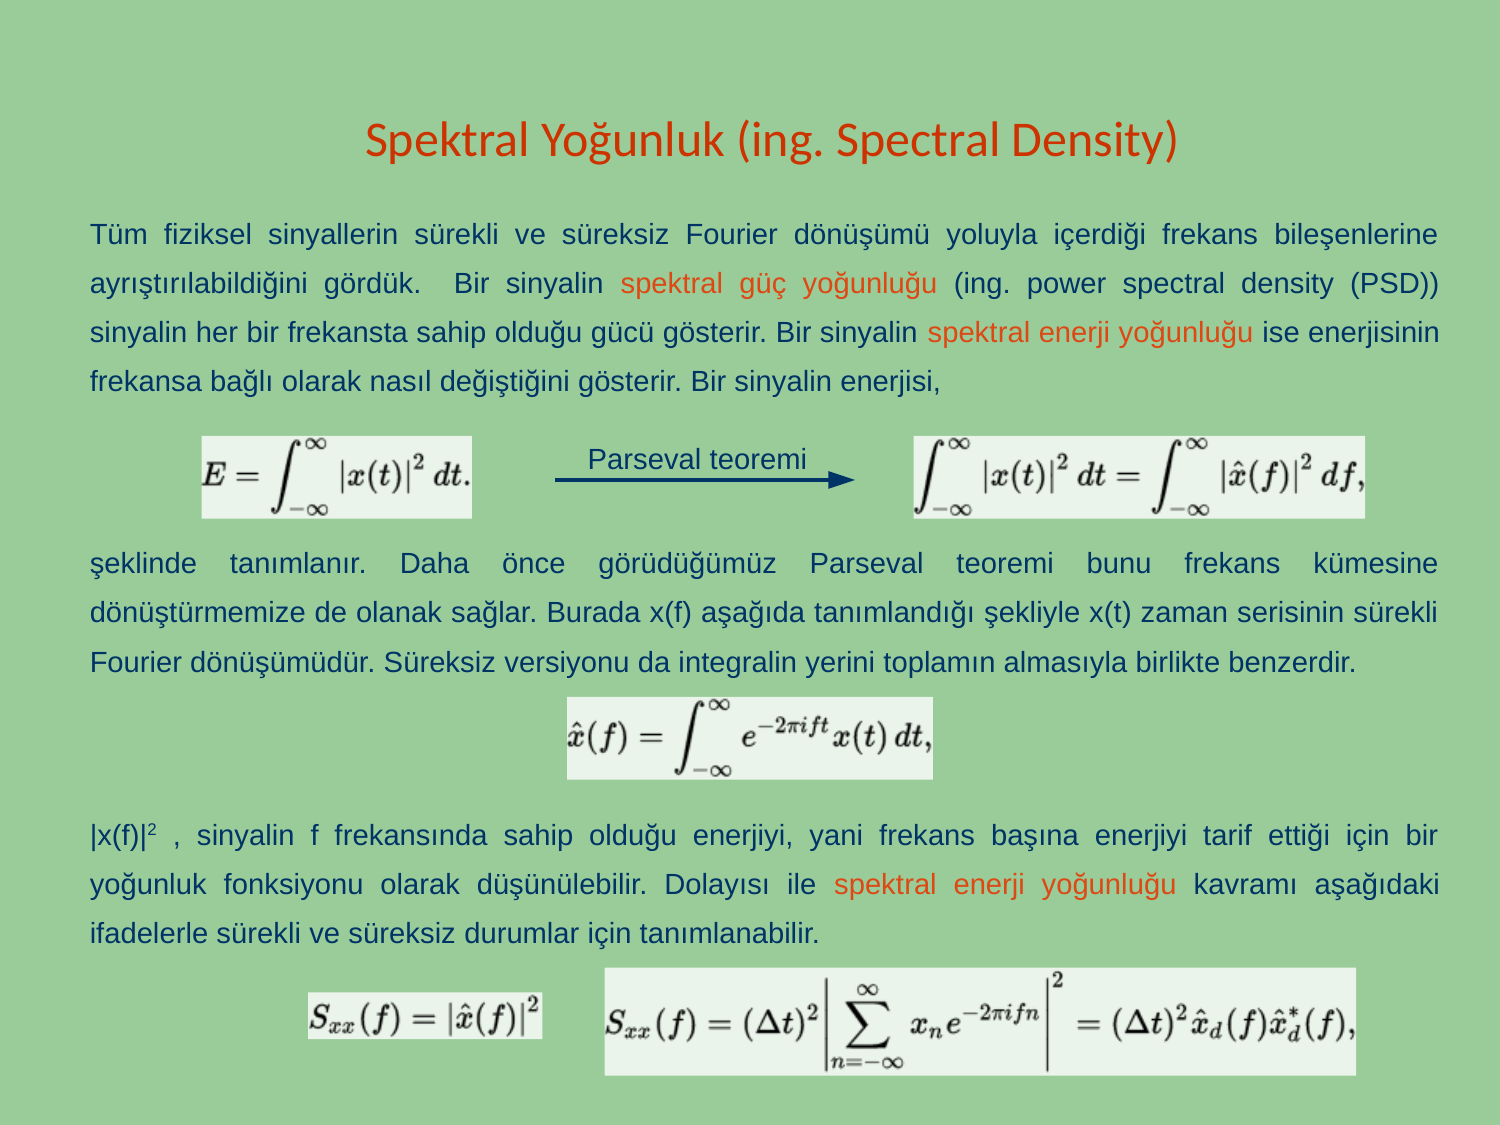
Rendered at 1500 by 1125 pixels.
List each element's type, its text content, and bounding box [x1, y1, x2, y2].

picture [308, 992, 543, 1040]
picture [567, 696, 933, 780]
text_box Parseval teoremi [540, 435, 856, 484]
text_box şeklinde tanımlanır. Daha önce görüdüğümüz Parseval teoremi bunu frekans kümesine dönüştürmemize de olanak sağlar. Burada x(f) aşağıda tanımlandığı şekliyle x(t) zaman serisinin sürekli Fourier dönüşümüdür. Süreksiz versiyonu da integralin yerini toplamın almasıyla birlikte benzerdir. [75, 523, 1456, 686]
picture [201, 435, 472, 519]
text_box Tüm fiziksel sinyallerin sürekli ve süreksiz Fourier dönüşümü yoluyla içerdiği frekans bileşenlerine ayrıştırılabildiğini gördük. Bir sinyalin spektral güç yoğunluğu (ing. power spectral density (PSD)) sinyalin her bir frekansta sahip olduğu gücü gösterir. Bir sinyalin spektral enerji yoğunluğu ise enerjisinin frekansa bağlı olarak nasıl değiştiğini gösterir. Bir sinyalin enerjisi, [75, 193, 1456, 407]
title Spektral Yoğunluk (ing. Spectral Density) [135, 87, 1410, 193]
text_box |x(f)|2 , sinyalin f frekansında sahip olduğu enerjiyi, yani frekans başına enerjiyi tarif ettiği için bir yoğunluk fonksiyonu olarak düşünülebilir. Dolayısı ile spektral enerji yoğunluğu kavramı aşağıdaki ifadelerle sürekli ve süreksiz durumlar için tanımlanabilir. [75, 795, 1456, 958]
picture [913, 435, 1366, 519]
picture [604, 967, 1357, 1076]
